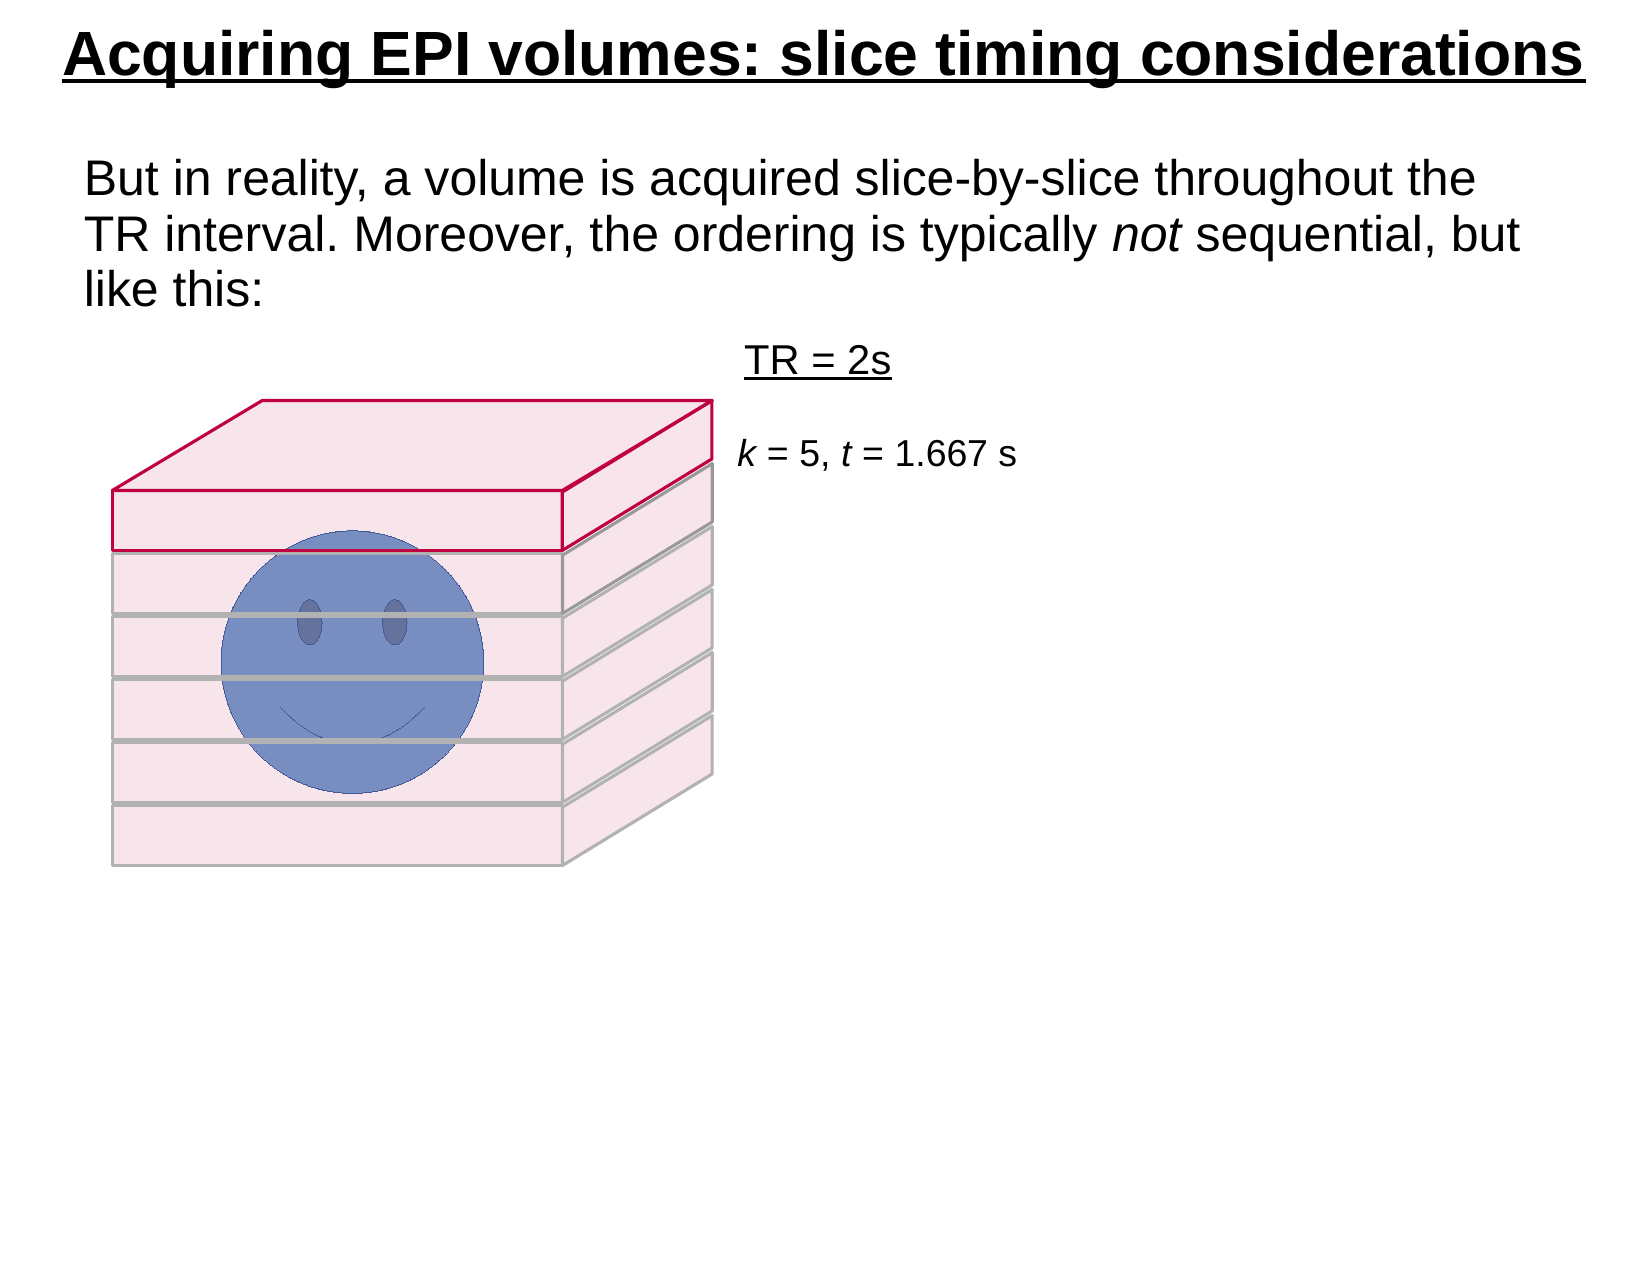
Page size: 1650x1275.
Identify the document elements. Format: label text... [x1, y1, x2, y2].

text_box [112, 715, 713, 866]
text_box [112, 400, 713, 803]
text_box Acquiring EPI volumes: slice timing considerations [47, 11, 1601, 97]
text_box k = 5, t = 1.667 s [722, 425, 1136, 483]
text_box TR = 2s [729, 329, 1238, 392]
text_box But in reality, a volume is acquired slice-by-slice throughout the TR interval. Moreover, the ordering is typically not sequential, but like this: [69, 142, 1570, 325]
